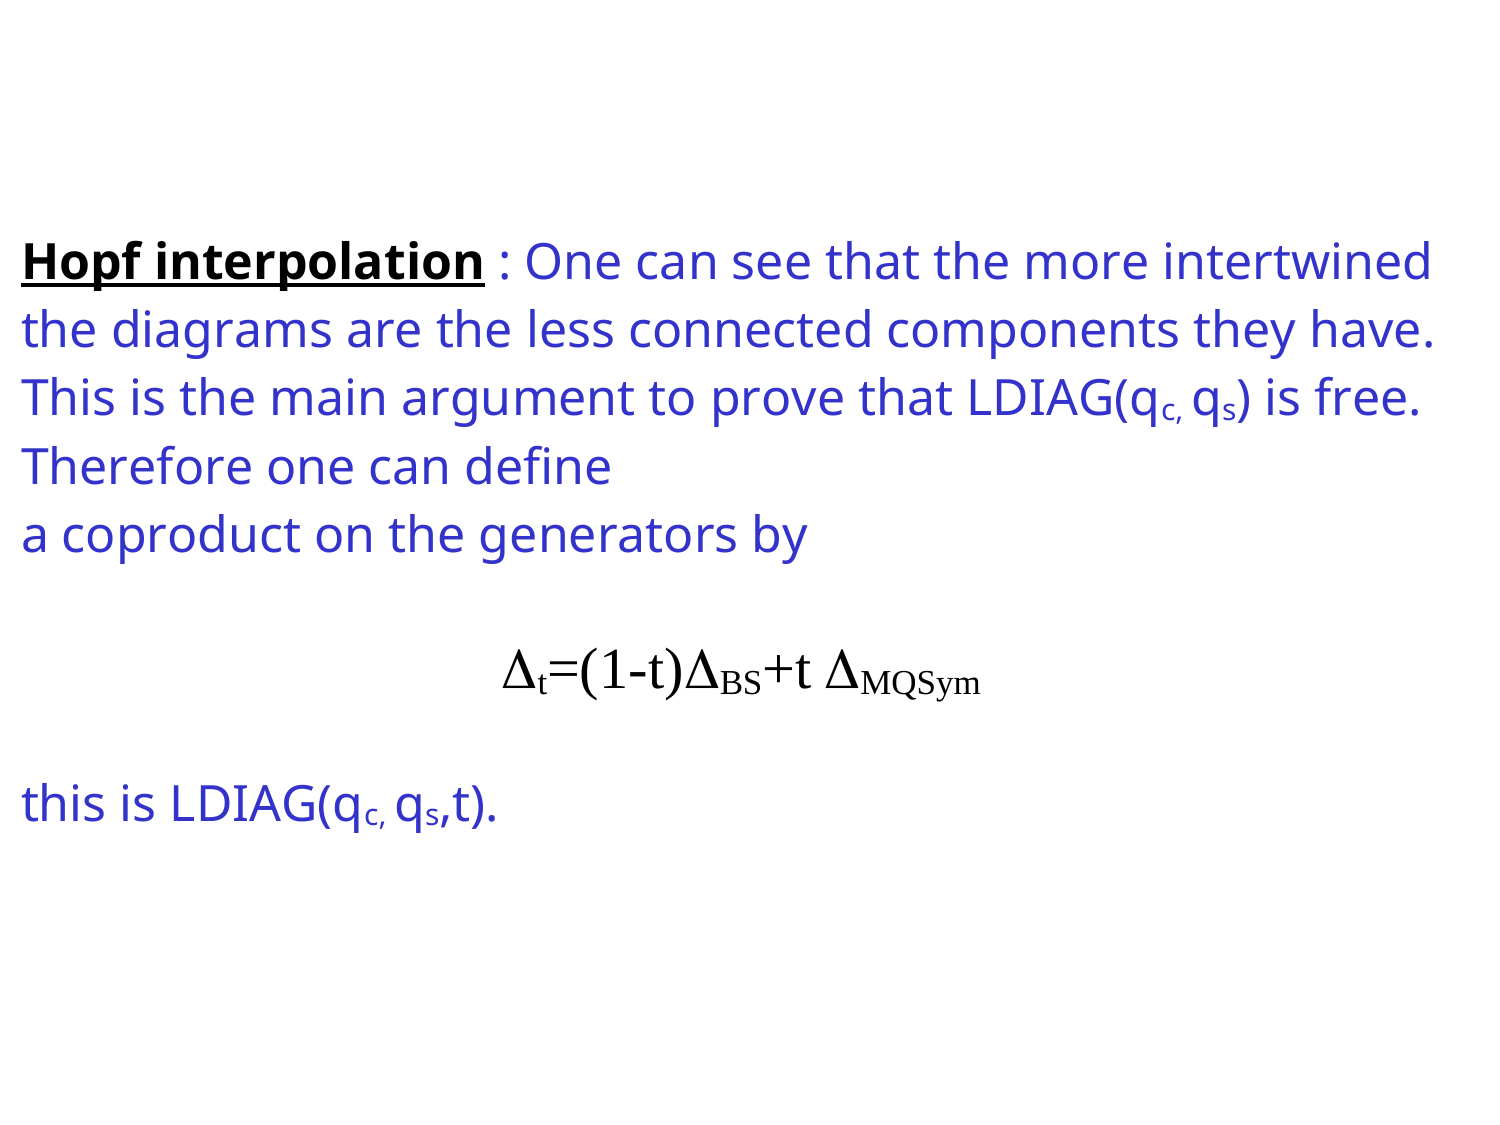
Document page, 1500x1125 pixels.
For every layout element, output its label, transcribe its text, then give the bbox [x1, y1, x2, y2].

text_box Hopf interpolation : One can see that the more intertwined the diagrams are the less connected components they have. This is the main argument to prove that LDIAG(qc, qs) is free. Therefore one can define a coproduct on the generators by t=(1-t)BS+t MQSym this is LDIAG(qc, qs,t). [6, 218, 1477, 861]
